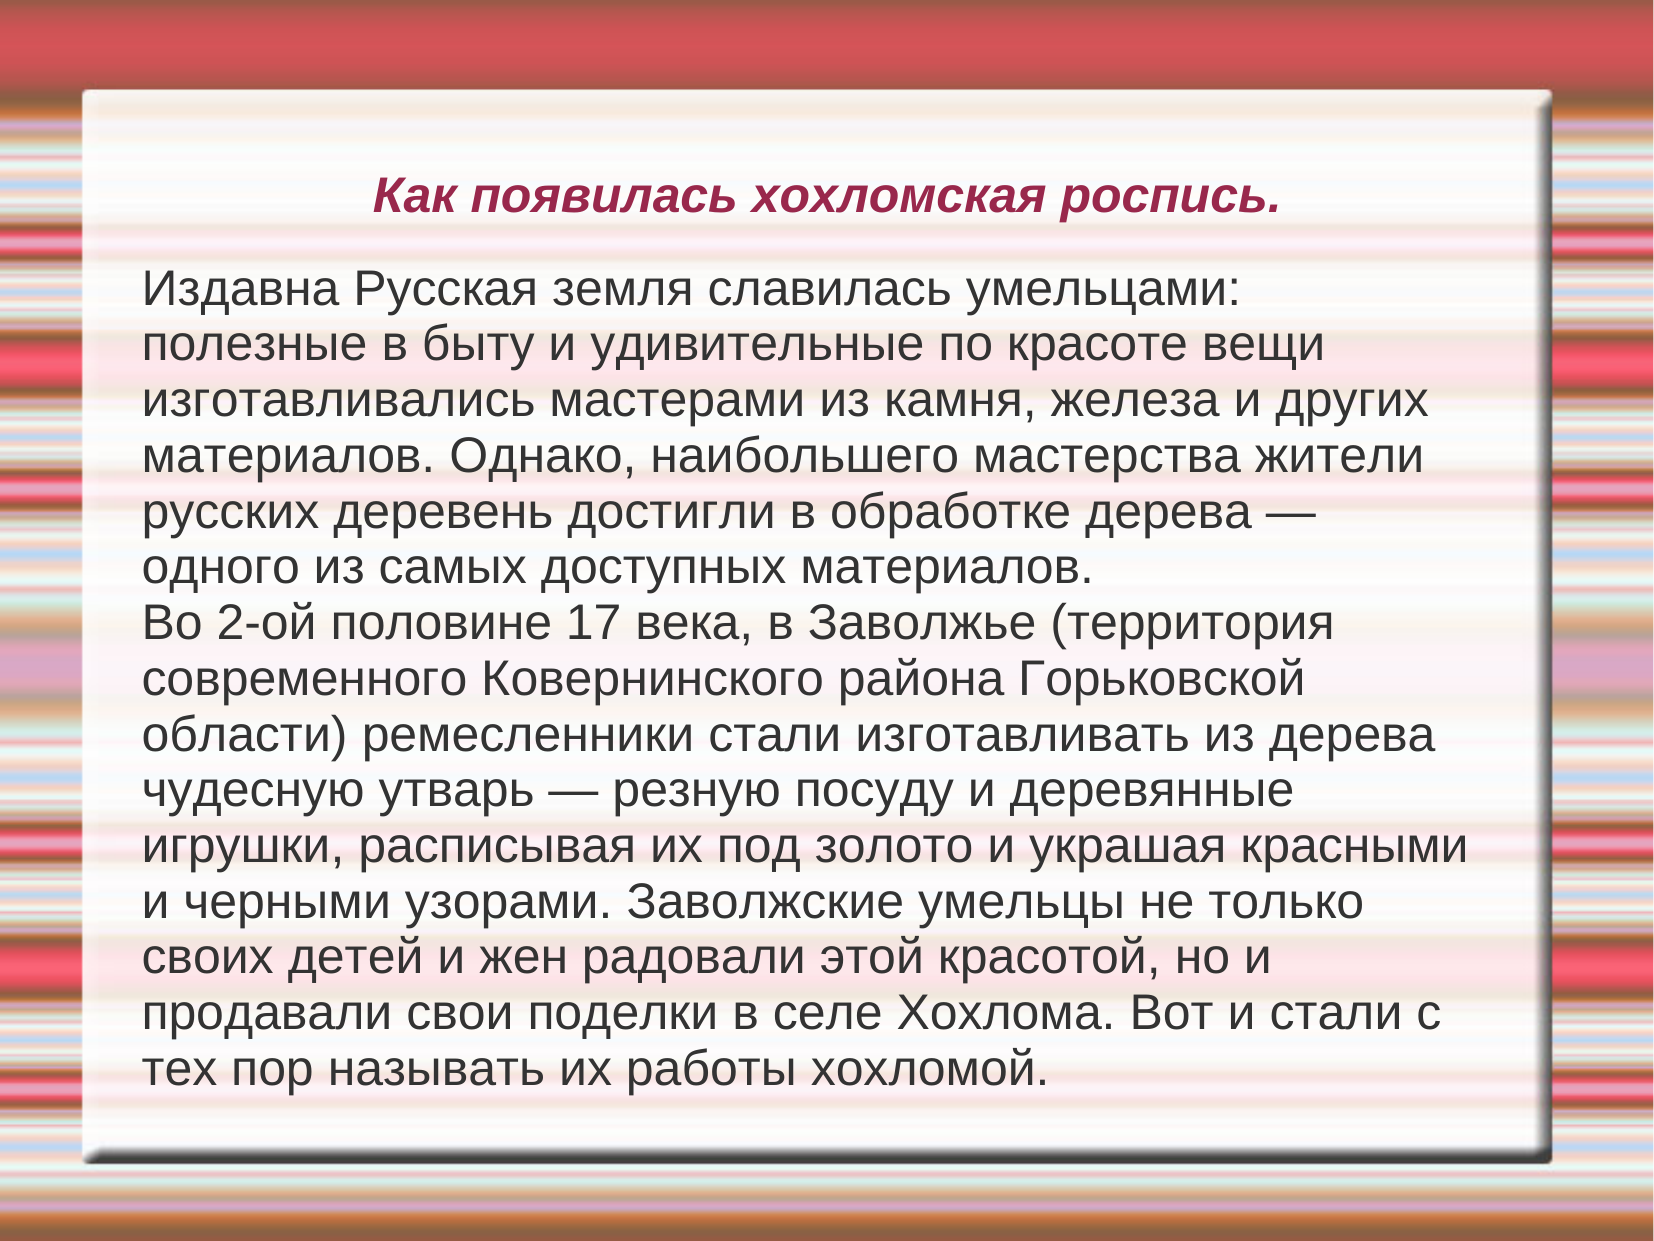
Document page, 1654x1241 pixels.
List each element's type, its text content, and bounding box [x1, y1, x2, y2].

picture [0, 0, 1654, 1241]
title Как появилась хохломская роспись. [121, 145, 1534, 244]
list Издавна Русская земля славилась умельцами: полезные в быту и удивительные по красоте вещи изготавливались мастерами из камня, железа и других материалов. Однако, наибольшего мастерства жители русских деревень достигли в обработке дерева — одного из самых доступных материалов. Во 2-ой половине 17 века, в Заволжье (территория современного Ковернинского района Горьковской области) ремесленники стали изготавливать из дерева чудесную утварь — резную посуду и деревянные игрушки, расписывая их под золото и украшая красными и черными узорами. Заволжские умельцы не только своих детей и жен радовали этой красотой, но и продавали свои поделки в селе Хохлома. Вот и стали с тех пор называть их работы хохломой. [59, 259, 1472, 1221]
